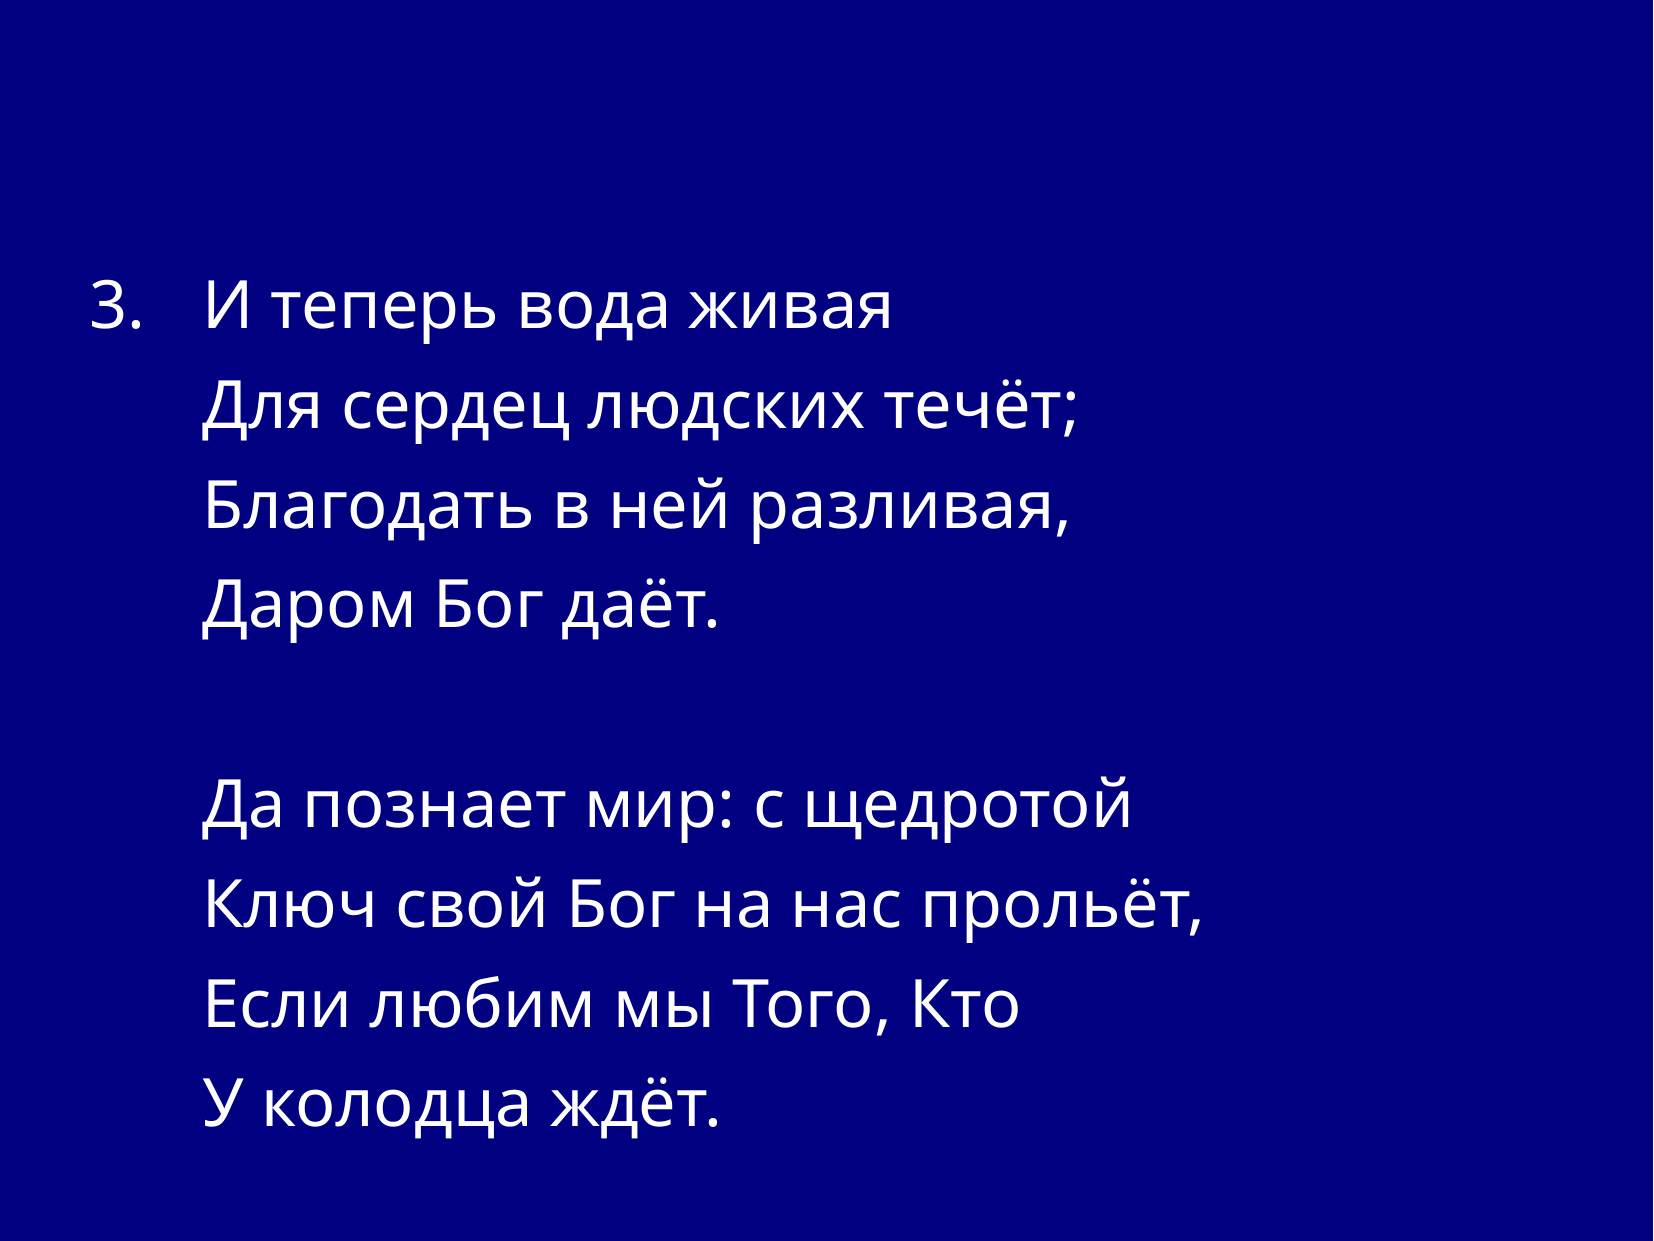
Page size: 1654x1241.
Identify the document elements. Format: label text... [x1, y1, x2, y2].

text_box 3. И теперь вода живая Для сердец людских течёт; Благодать в ней разливая, Даром Бог даёт. Да познает мир: с щедротой Ключ свой Бог на нас прольёт, Если любим мы Того, Кто У колодца ждёт. [75, 150, 1576, 1163]
